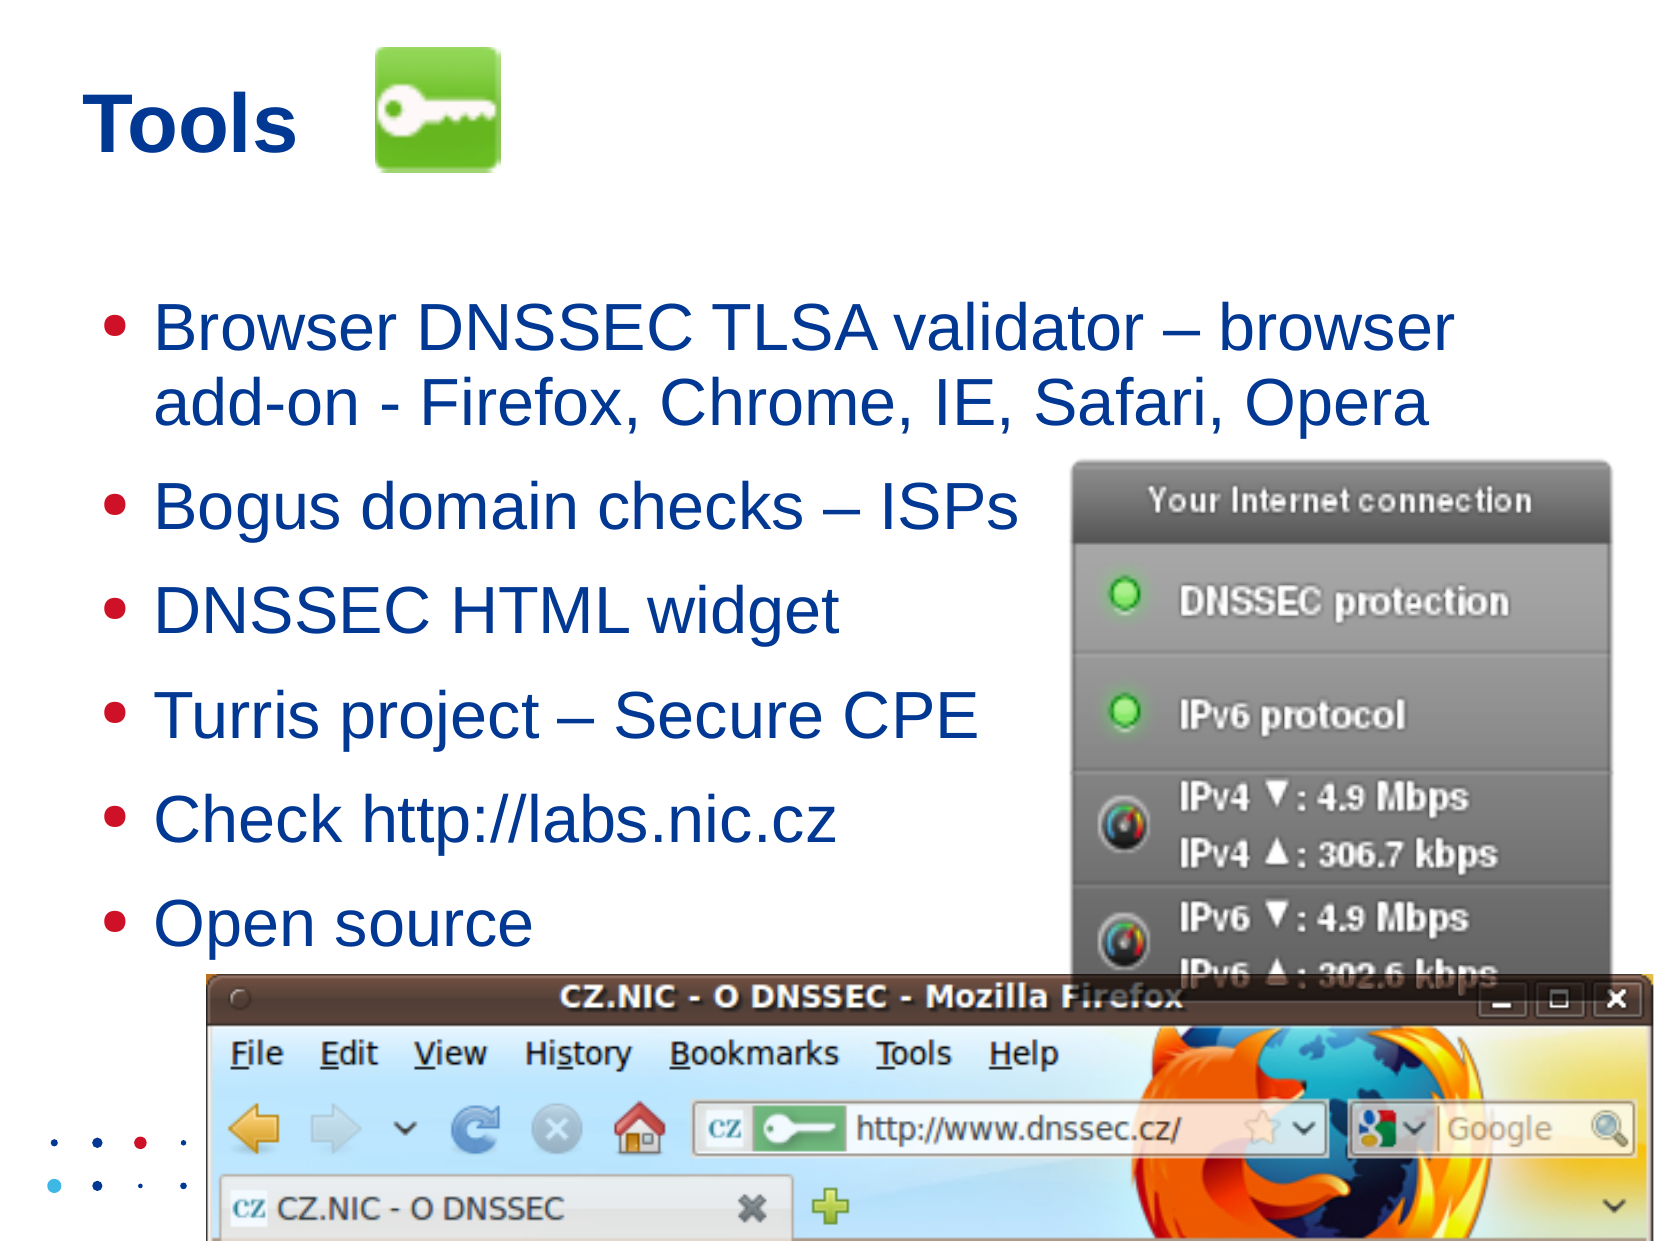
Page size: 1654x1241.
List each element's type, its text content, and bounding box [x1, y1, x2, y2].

picture [375, 47, 501, 173]
list Browser DNSSEC TLSA validator – browser add-on - Firefox, Chrome, IE, Safari, Opera Bogus domain checks – ISPs DNSSEC HTML widget Turris project – Secure CPE Check http://labs.nic.cz Open source [82, 290, 1571, 1111]
picture [206, 442, 1654, 1241]
title Tools [82, 70, 1571, 178]
